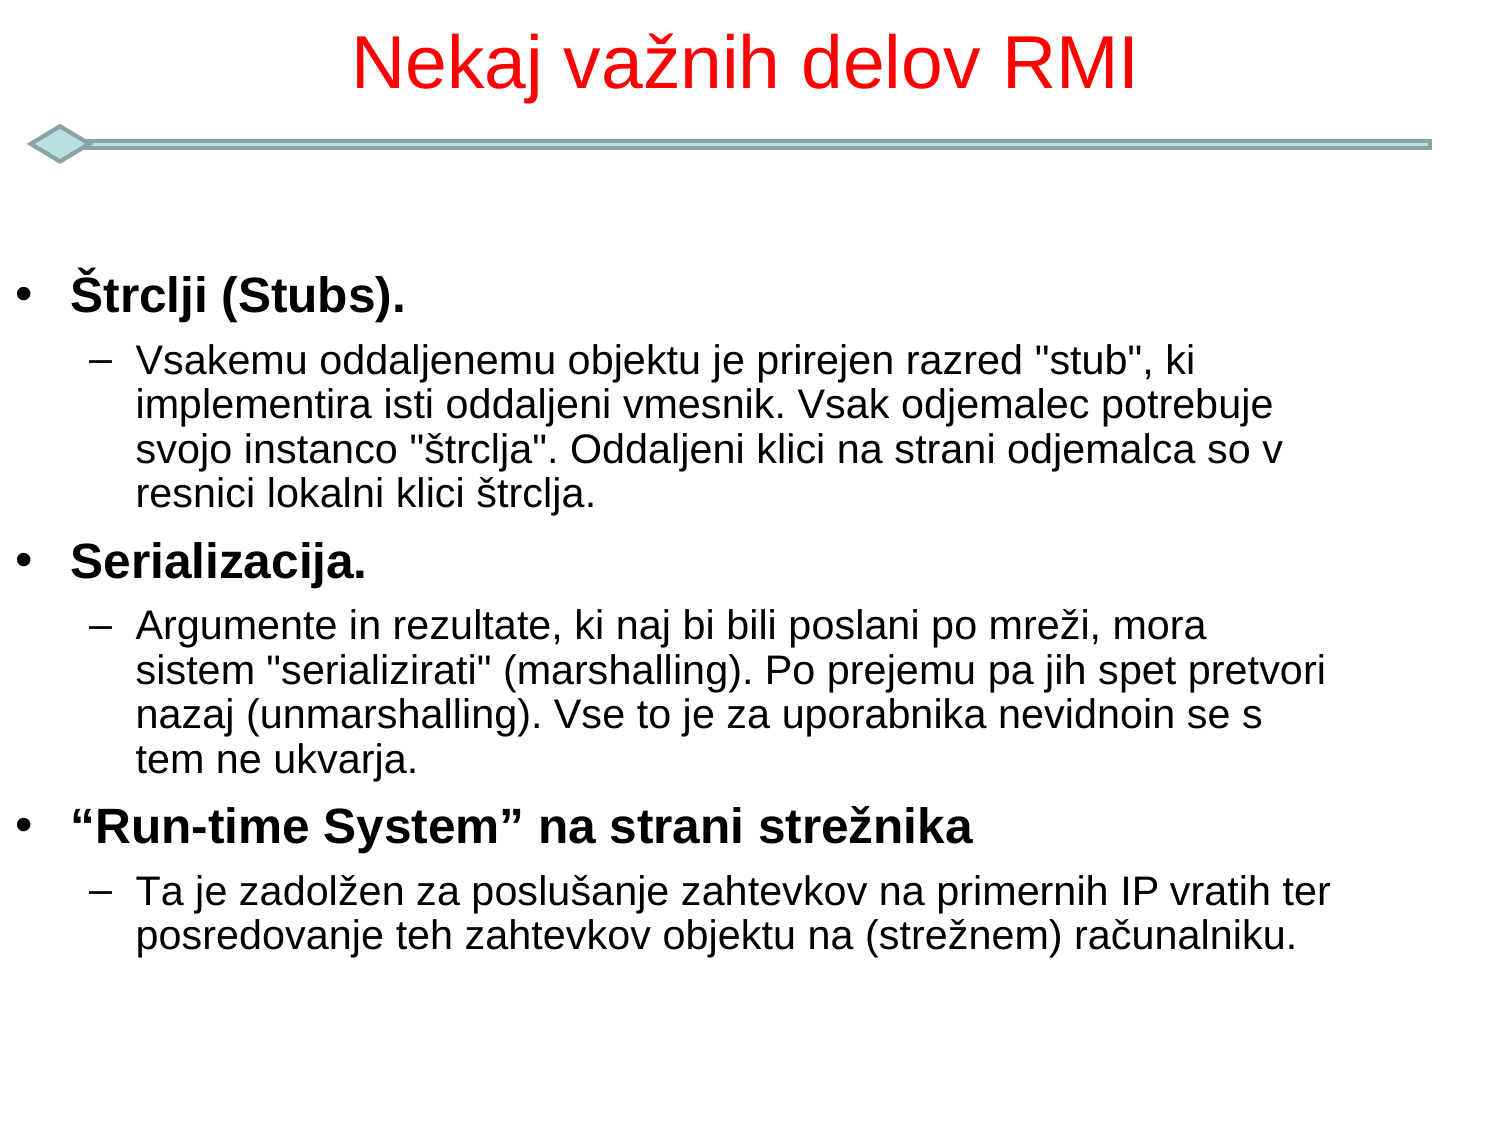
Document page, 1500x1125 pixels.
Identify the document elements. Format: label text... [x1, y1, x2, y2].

title Nekaj važnih delov RMI [70, 0, 1421, 118]
list Štrclji (Stubs). Vsakemu oddaljenemu objektu je prirejen razred "stub", ki implementira isti oddaljeni vmesnik. Vsak odjemalec potrebuje svojo instanco "štrclja". Oddaljeni klici na strani odjemalca so v resnici lokalni klici štrclja. Serializacija. Argumente in rezultate, ki naj bi bili poslani po mreži, mora sistem "serializirati" (marshalling). Po prejemu pa jih spet pretvori nazaj (unmarshalling). Vse to je za uporabnika nevidnoin se s tem ne ukvarja. “Run-time System” na strani strežnika Ta je zadolžen za poslušanje zahtevkov na primernih IP vratih ter posredovanje teh zahtevkov objektu na (strežnem) računalniku. [0, 262, 1351, 1019]
